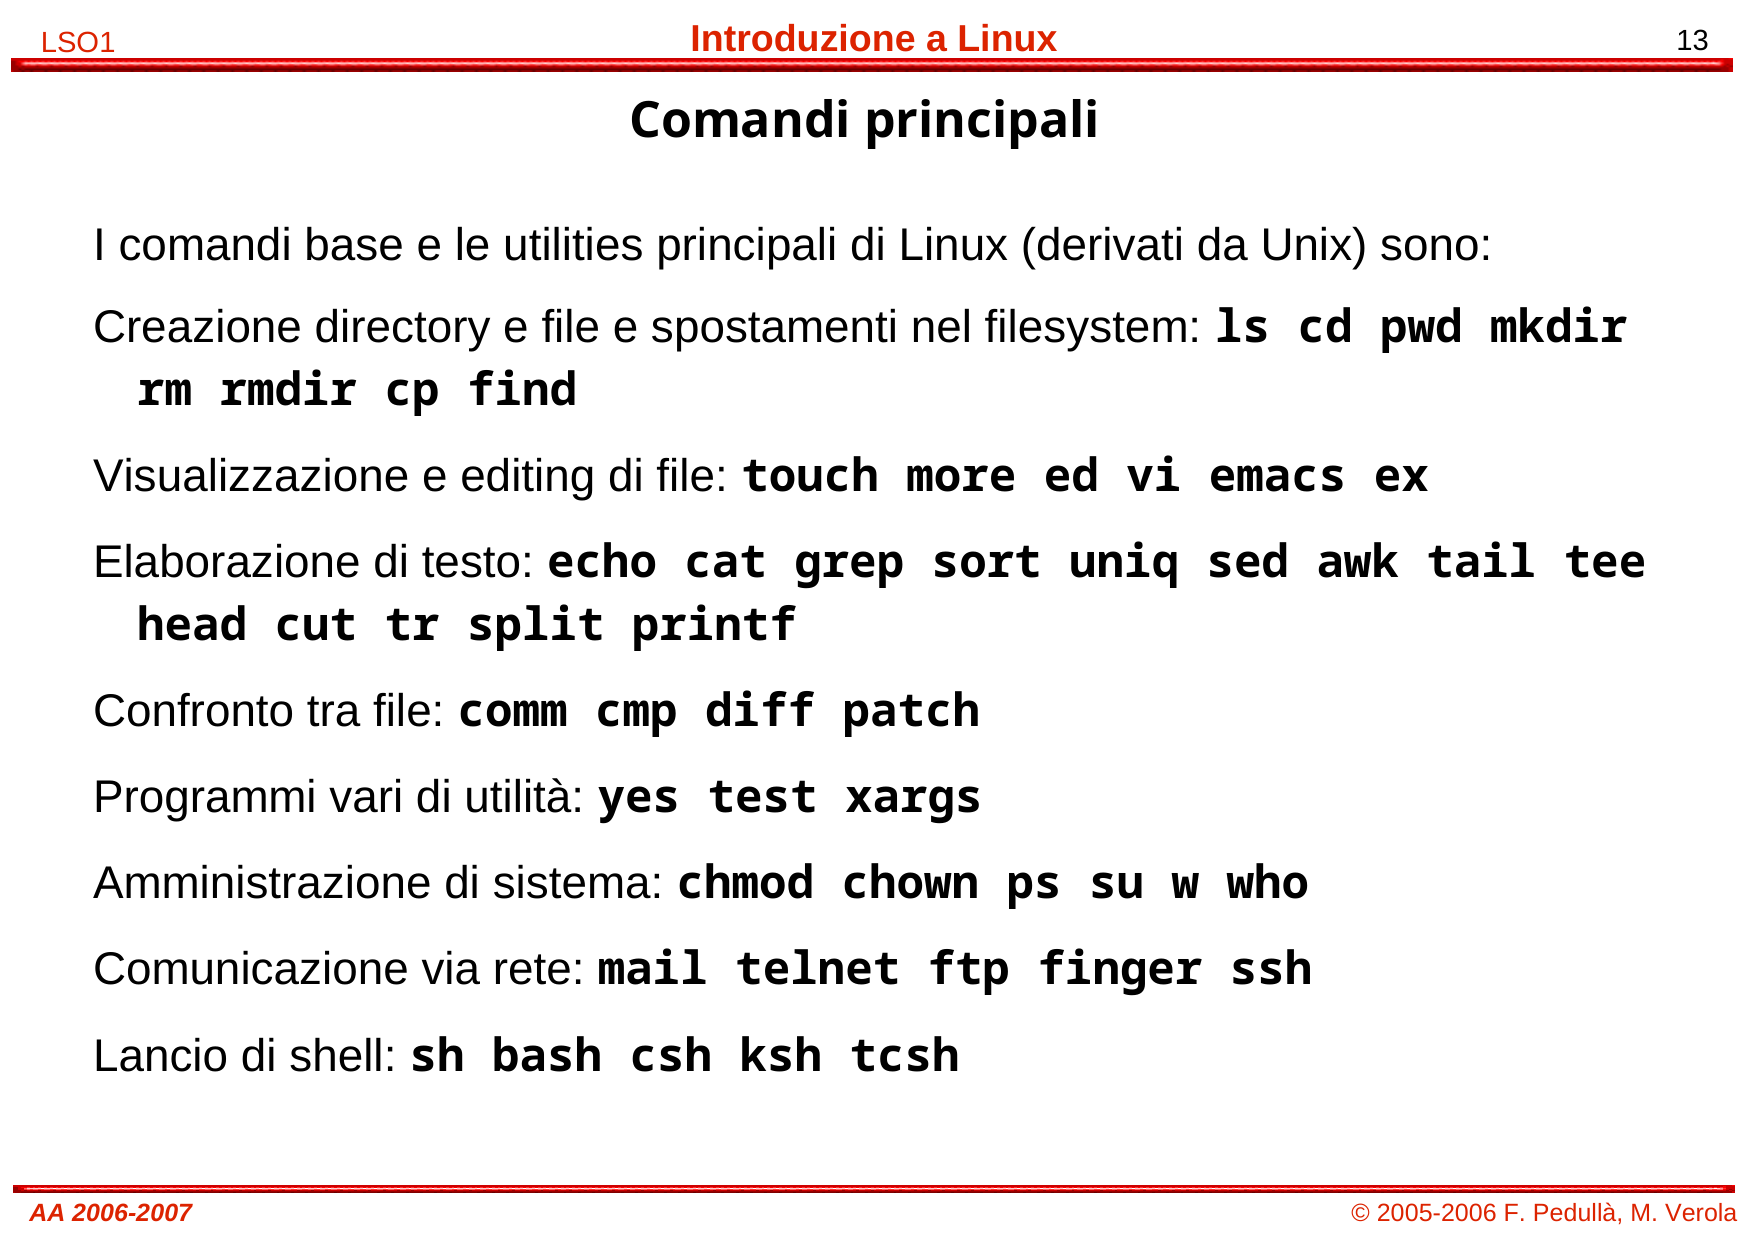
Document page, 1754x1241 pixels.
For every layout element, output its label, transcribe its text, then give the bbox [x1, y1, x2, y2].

picture [13, 1185, 1735, 1193]
picture [11, 58, 1733, 72]
list I comandi base e le utilities principali di Linux (derivati da Unix) sono: Creazione directory e file e spostamenti nel filesystem: ls cd pwd mkdir rm rmdir cp find Visualizzazione e editing di file: touch more ed vi emacs ex Elaborazione di testo: echo cat grep sort uniq sed awk tail tee head cut tr split printf Confronto tra file: comm cmp diff patch Programmi vari di utilità: yes test xargs Amministrazione di sistema: chmod chown ps su w who Comunicazione via rete: mail telnet ftp finger ssh Lancio di shell: sh bash csh ksh tcsh [78, 218, 1678, 1080]
title Comandi principali [28, 72, 1702, 168]
